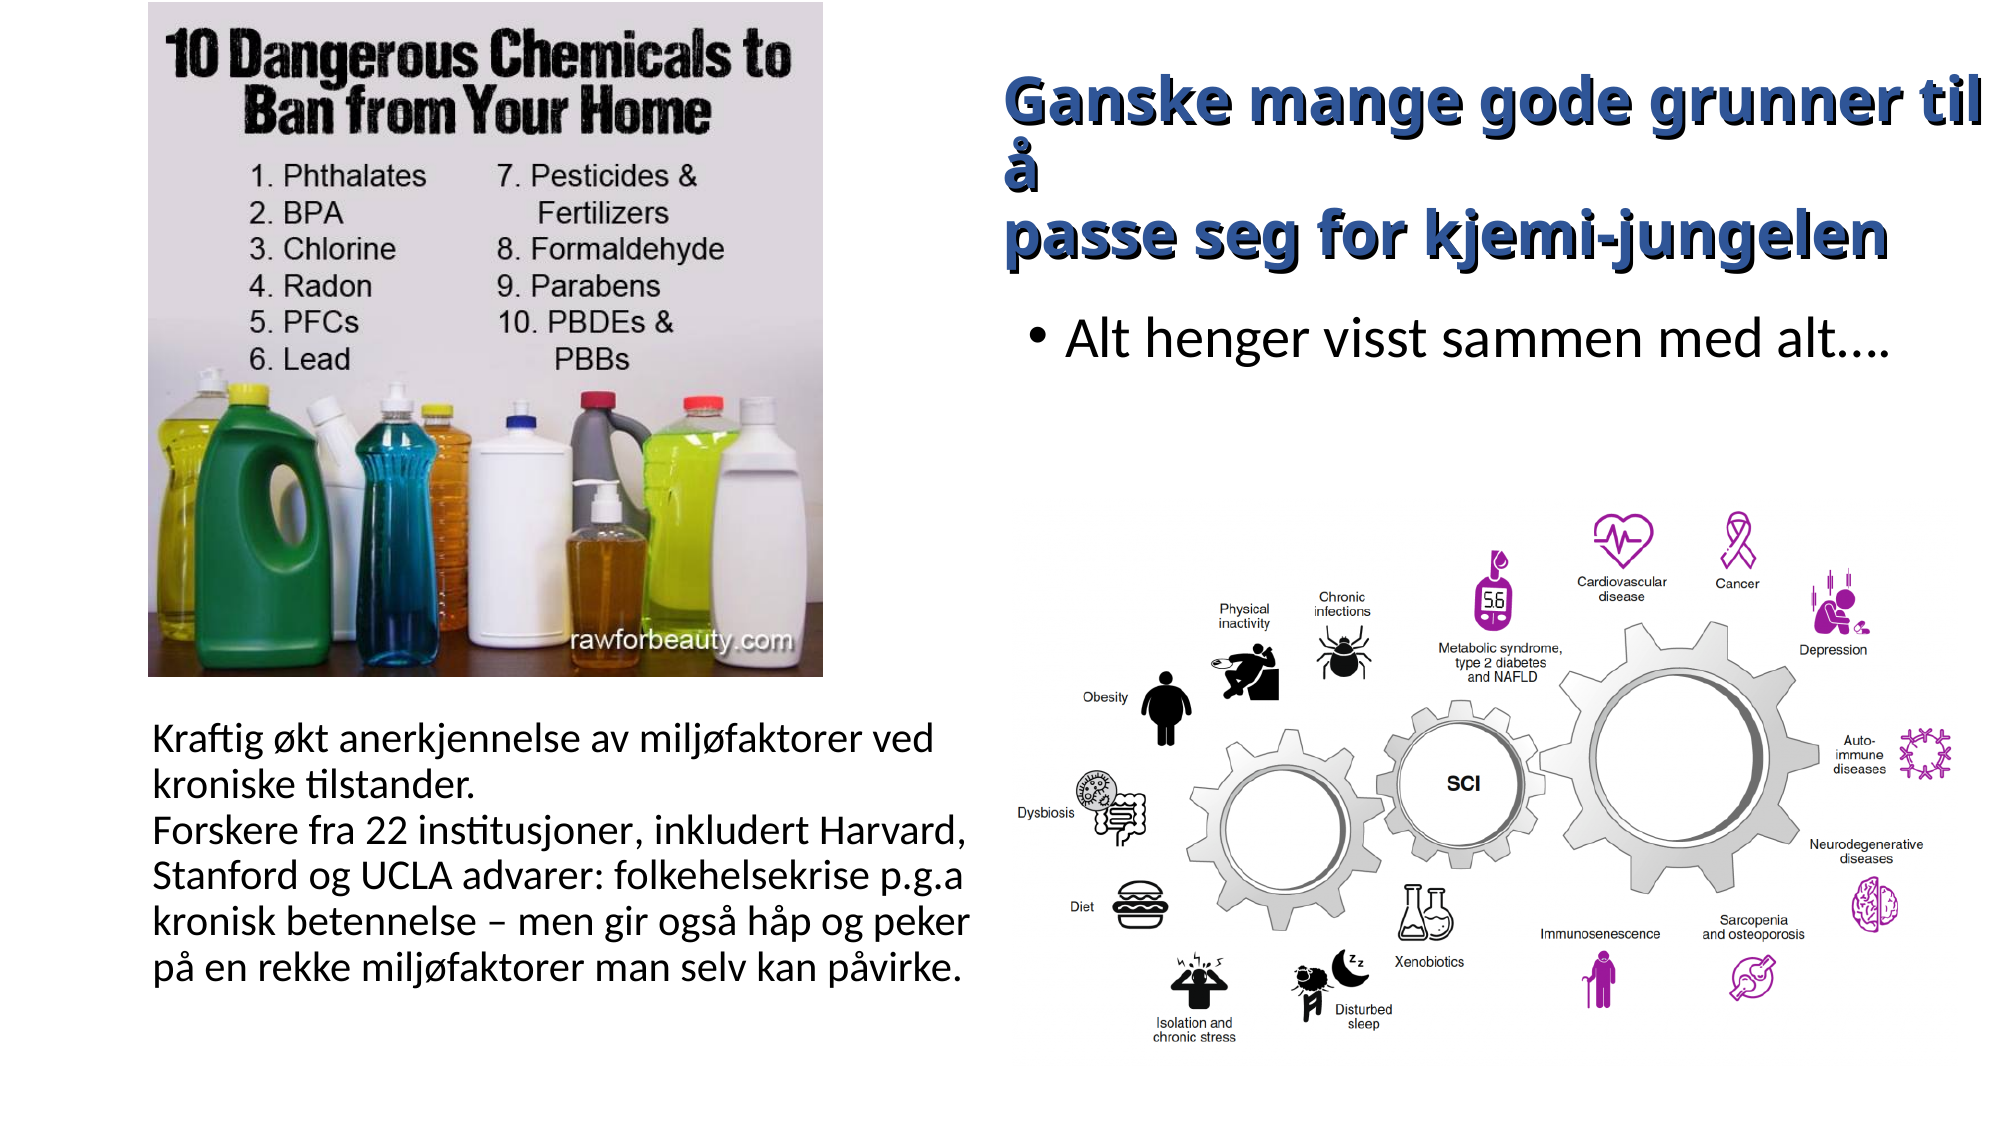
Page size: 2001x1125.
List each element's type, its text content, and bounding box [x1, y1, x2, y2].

picture [148, 2, 823, 677]
list Alt henger visst sammen med alt…. [1012, 299, 2000, 1014]
picture [1012, 498, 1958, 1066]
title Ganske mange gode grunner til å passe seg for kjemi-jungelen [987, 59, 2000, 278]
list Kraftig økt anerkjennelse av miljøfaktorer ved kroniske tilstander. Forskere fra 22 institusjoner, inkludert Harvard, Stanford og UCLA advarer: folkehelsekrise p.g.a kronisk betennelse – men gir også håp og peker på en rekke miljøfaktorer man selv kan påvirke. [137, 708, 988, 1085]
